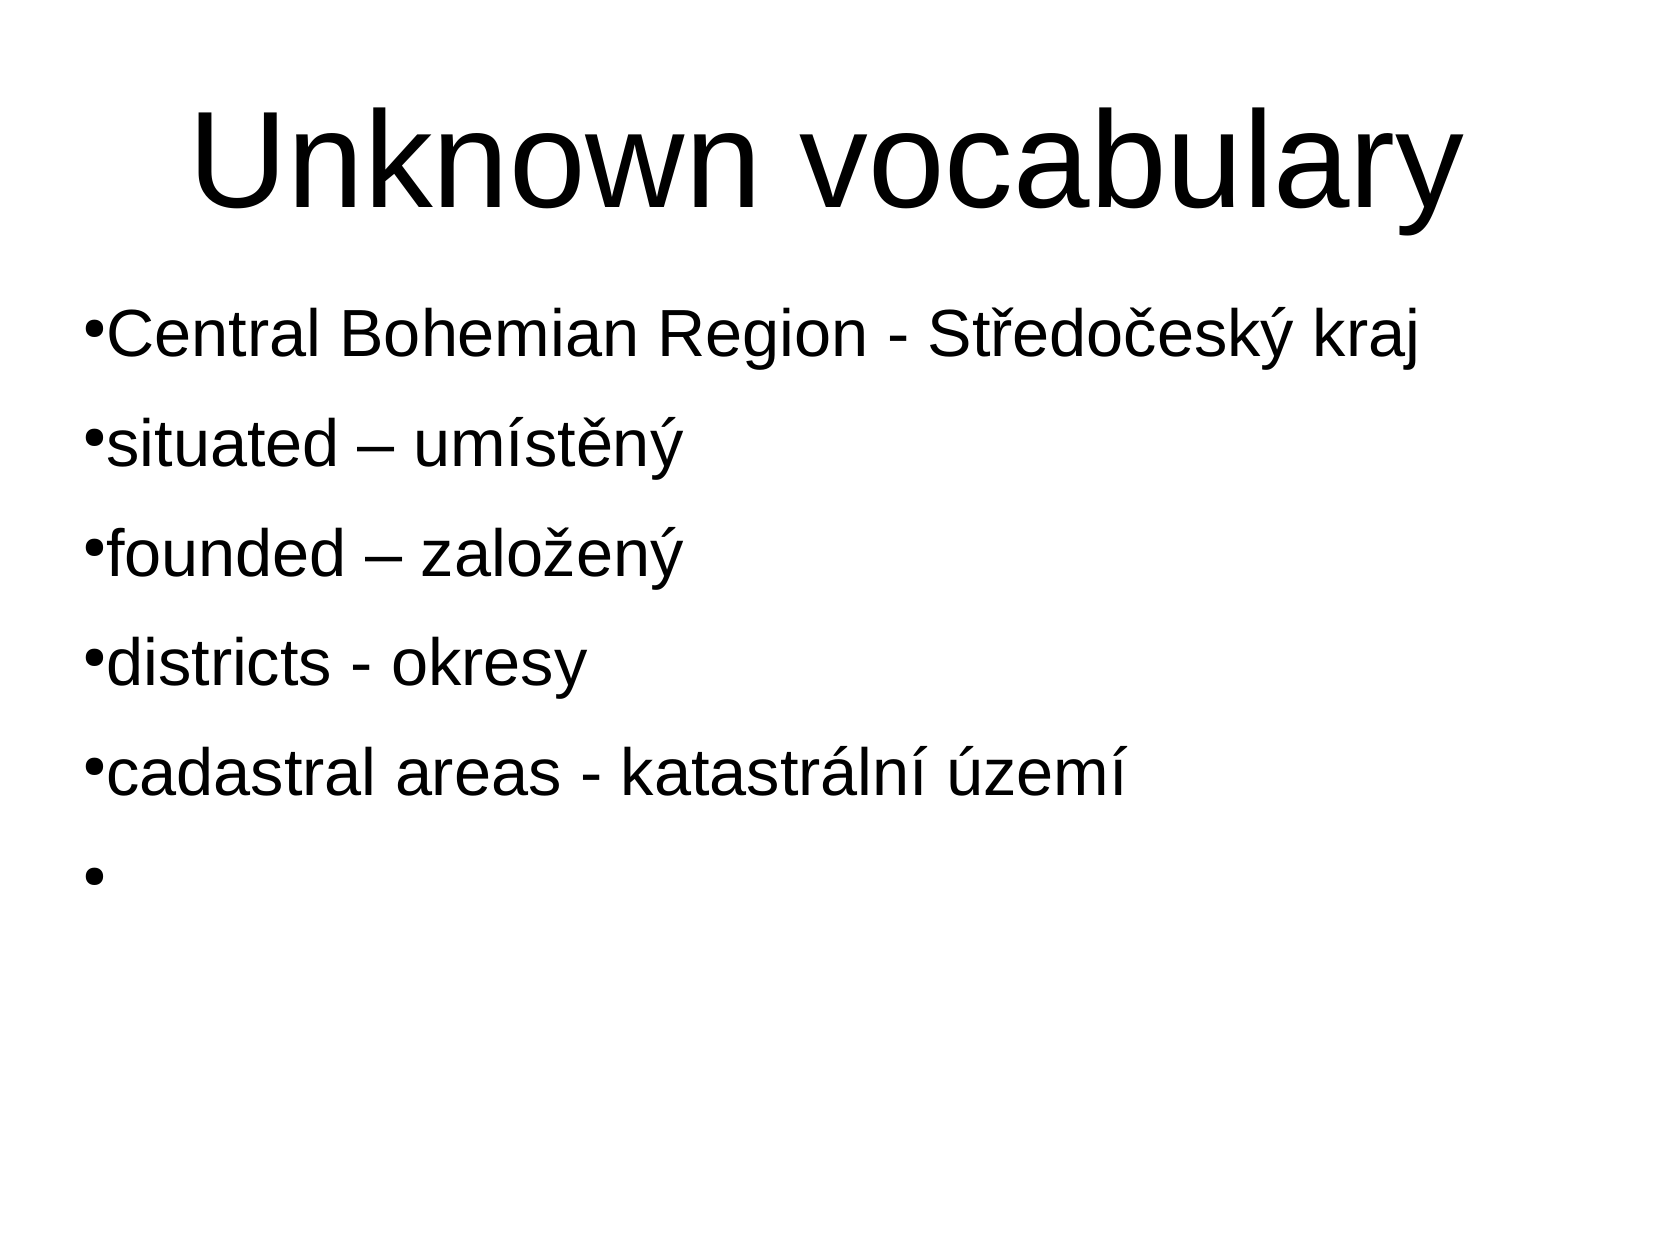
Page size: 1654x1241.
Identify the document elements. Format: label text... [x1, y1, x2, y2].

title Unknown vocabulary [82, 49, 1571, 257]
list Central Bohemian Region - Středočeský kraj situated – umístěný founded – založený districts - okresy cadastral areas - katastrální území [82, 290, 1571, 1109]
